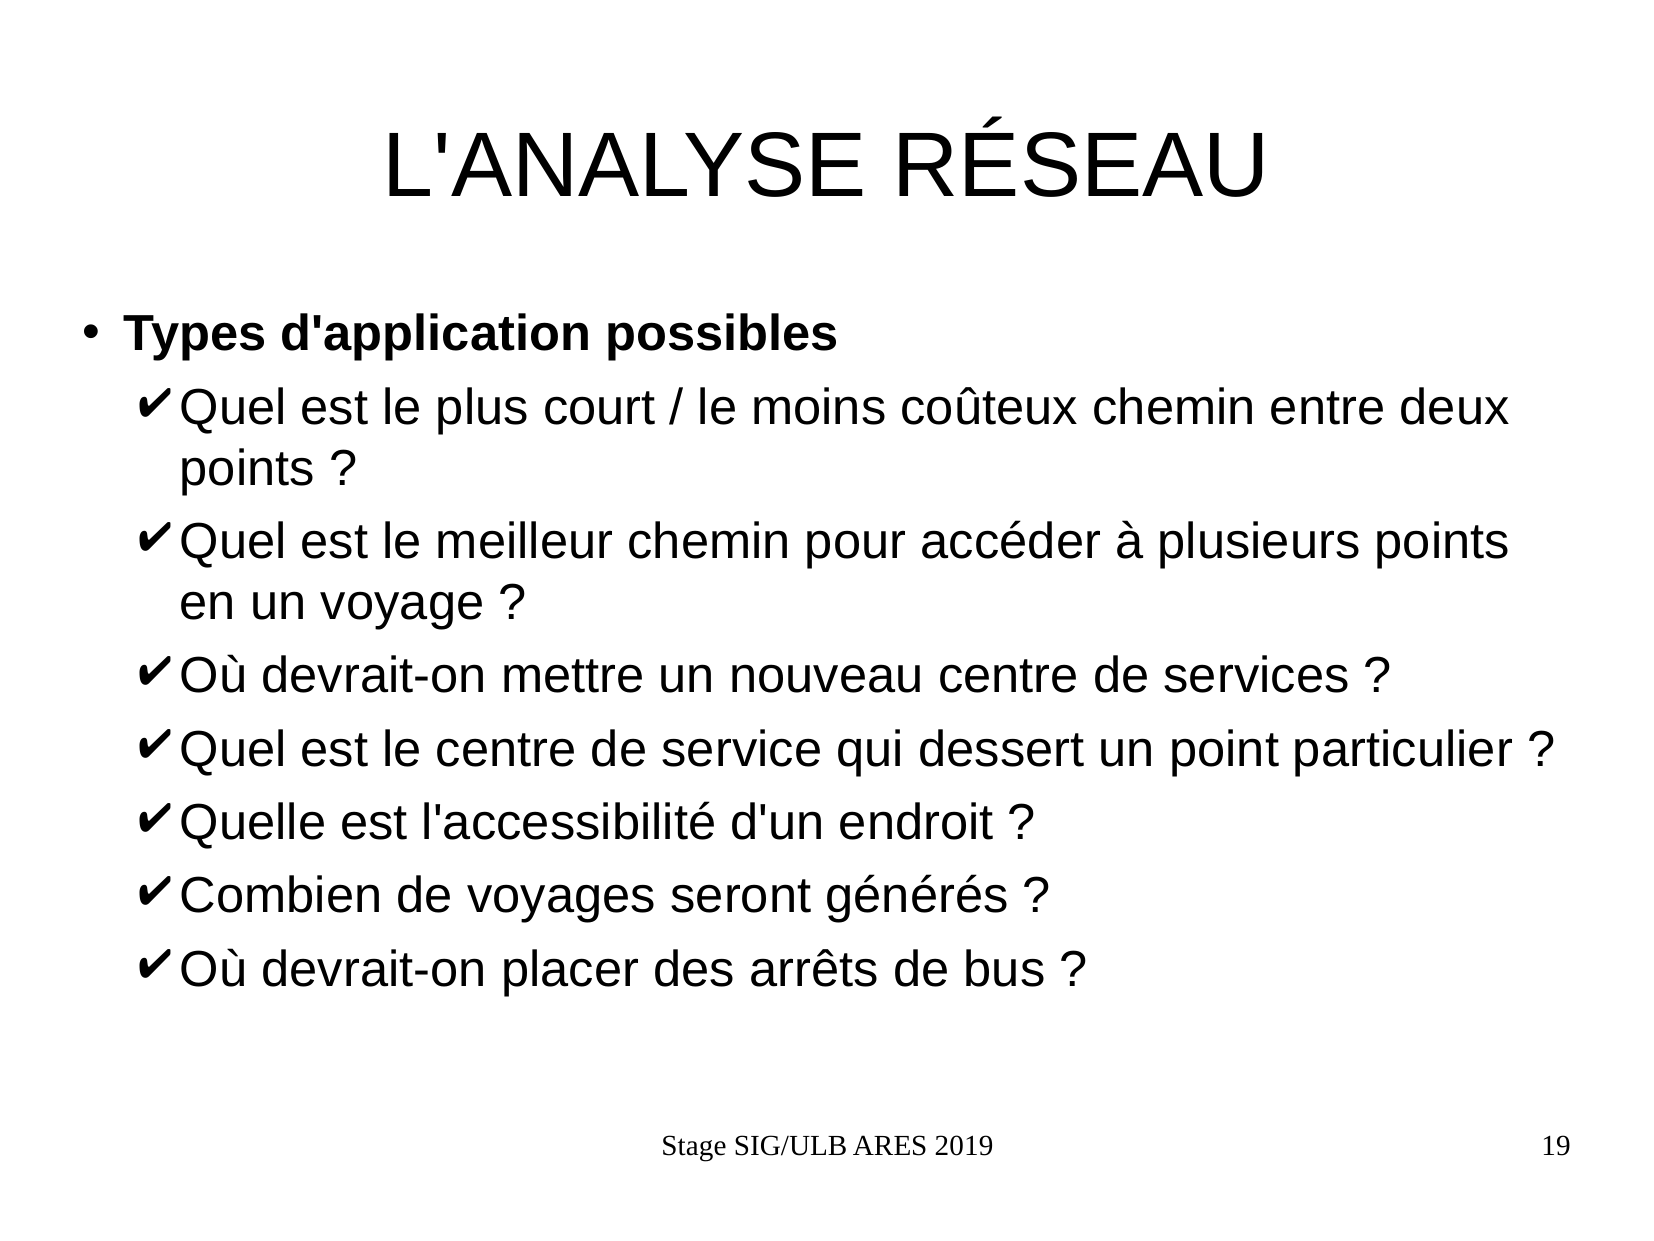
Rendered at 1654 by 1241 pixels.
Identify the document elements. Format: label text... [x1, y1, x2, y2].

list Types d'application possibles Quel est le plus court / le moins coûteux chemin entre deux points ? Quel est le meilleur chemin pour accéder à plusieurs points en un voyage ? Où devrait-on mettre un nouveau centre de services ? Quel est le centre de service qui dessert un point particulier ? Quelle est l'accessibilité d'un endroit ? Combien de voyages seront générés ? Où devrait-on placer des arrêts de bus ? [82, 290, 1571, 1010]
title L'ANALYSE RÉSEAU [82, 49, 1571, 257]
